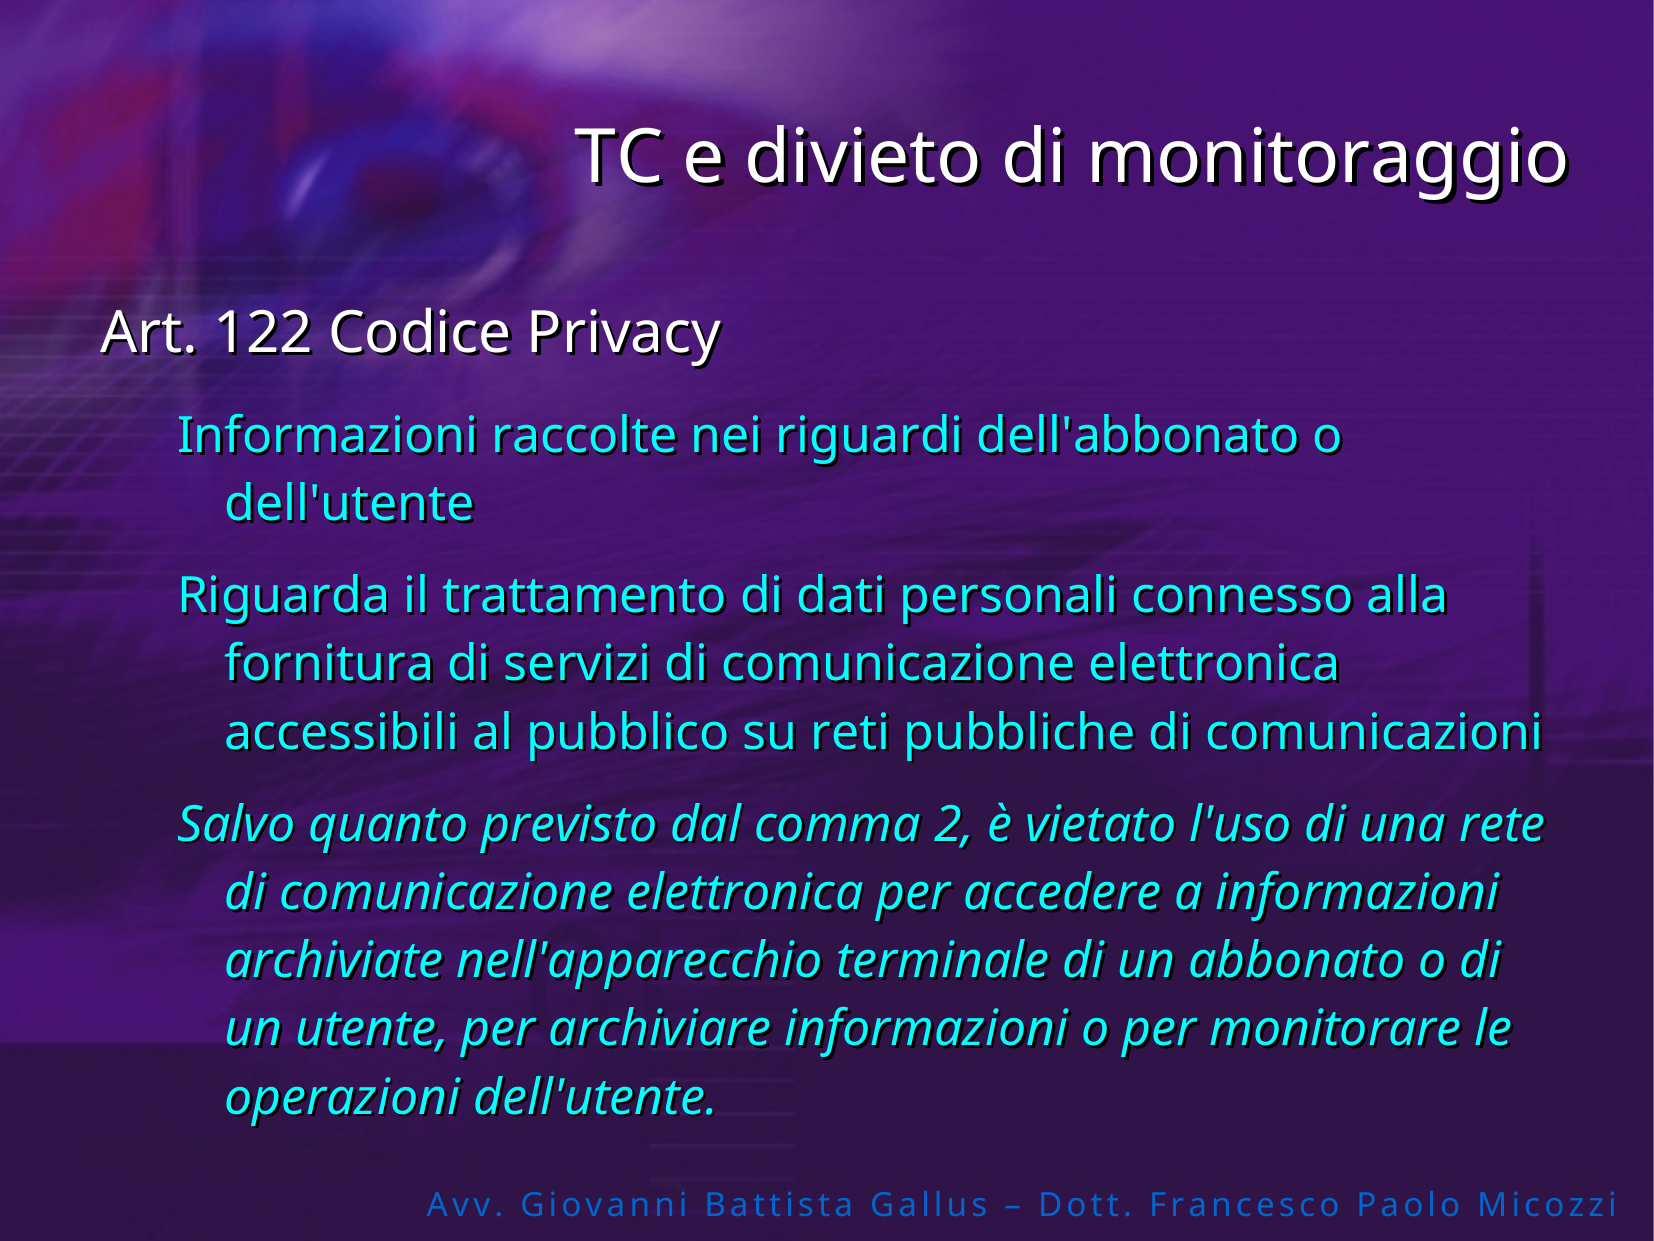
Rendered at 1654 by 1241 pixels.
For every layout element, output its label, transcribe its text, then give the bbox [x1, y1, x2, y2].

picture [0, 0, 1654, 1241]
title TC e divieto di monitoraggio [82, 49, 1571, 257]
list Art. 122 Codice Privacy Informazioni raccolte nei riguardi dell'abbonato o dell'utente Riguarda il trattamento di dati personali connesso alla fornitura di servizi di comunicazione elettronica accessibili al pubblico su reti pubbliche di comunicazioni Salvo quanto previsto dal comma 2, è vietato l'uso di una rete di comunicazione elettronica per accedere a informazioni archiviate nell'apparecchio terminale di un abbonato o di un utente, per archiviare informazioni o per monitorare le operazioni dell'utente. [82, 290, 1571, 1161]
